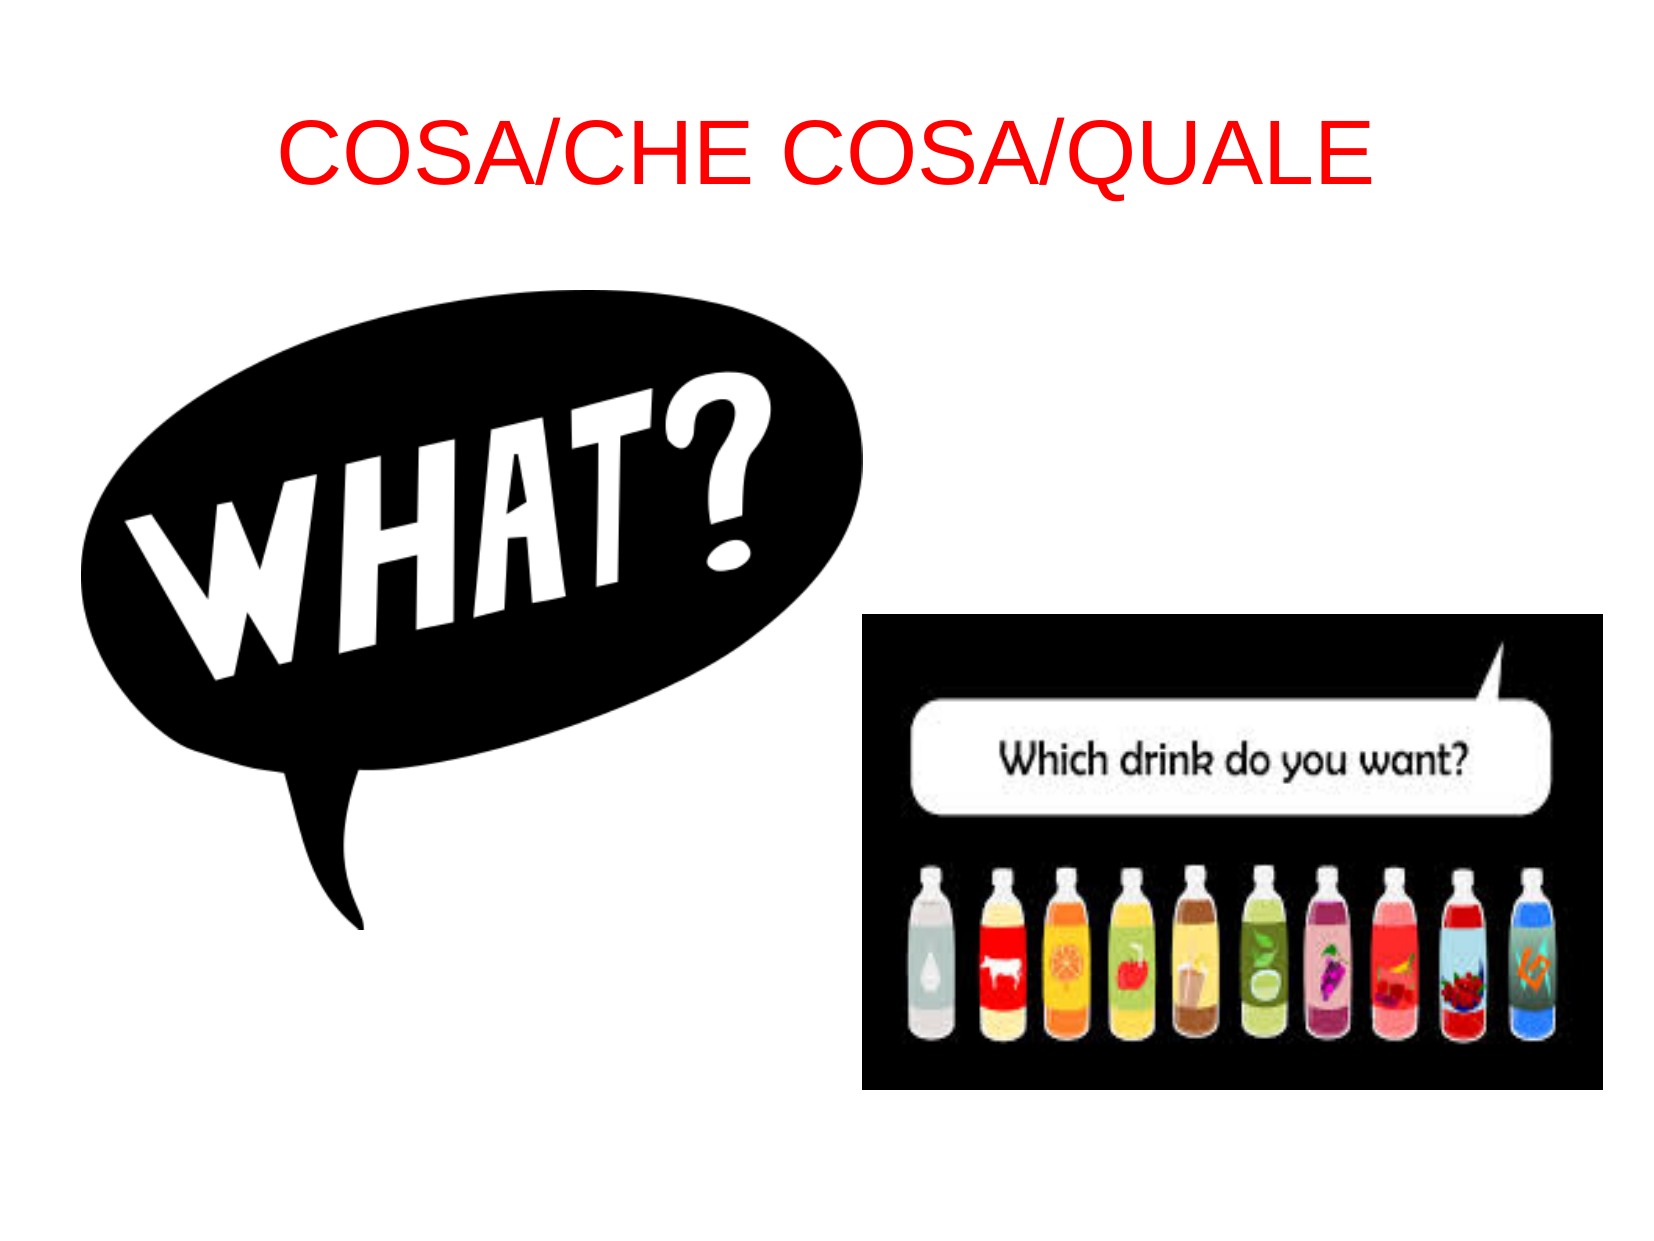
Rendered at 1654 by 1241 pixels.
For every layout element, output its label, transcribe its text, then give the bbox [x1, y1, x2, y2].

title COSA/CHE COSA/QUALE [82, 49, 1571, 257]
picture [81, 290, 1603, 1090]
